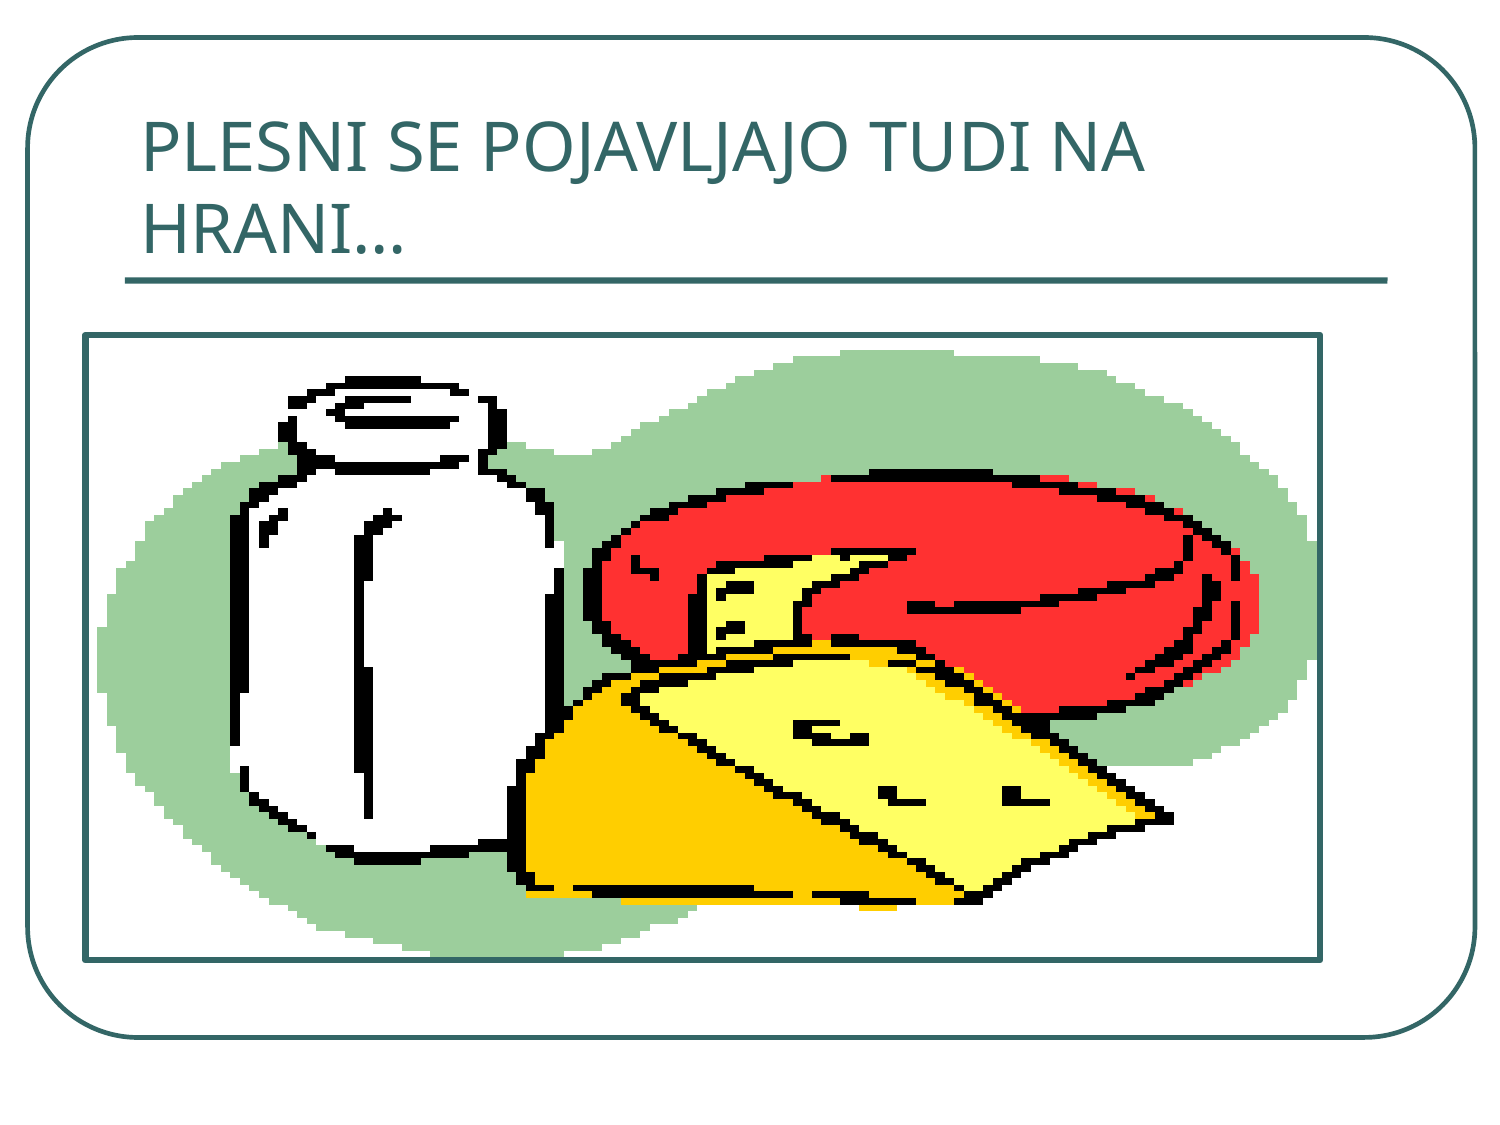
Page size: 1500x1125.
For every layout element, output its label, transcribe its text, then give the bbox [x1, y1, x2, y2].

title PLESNI SE POJAVLJAJO TUDI NA HRANI… [125, 87, 1388, 275]
picture [88, 338, 1317, 958]
